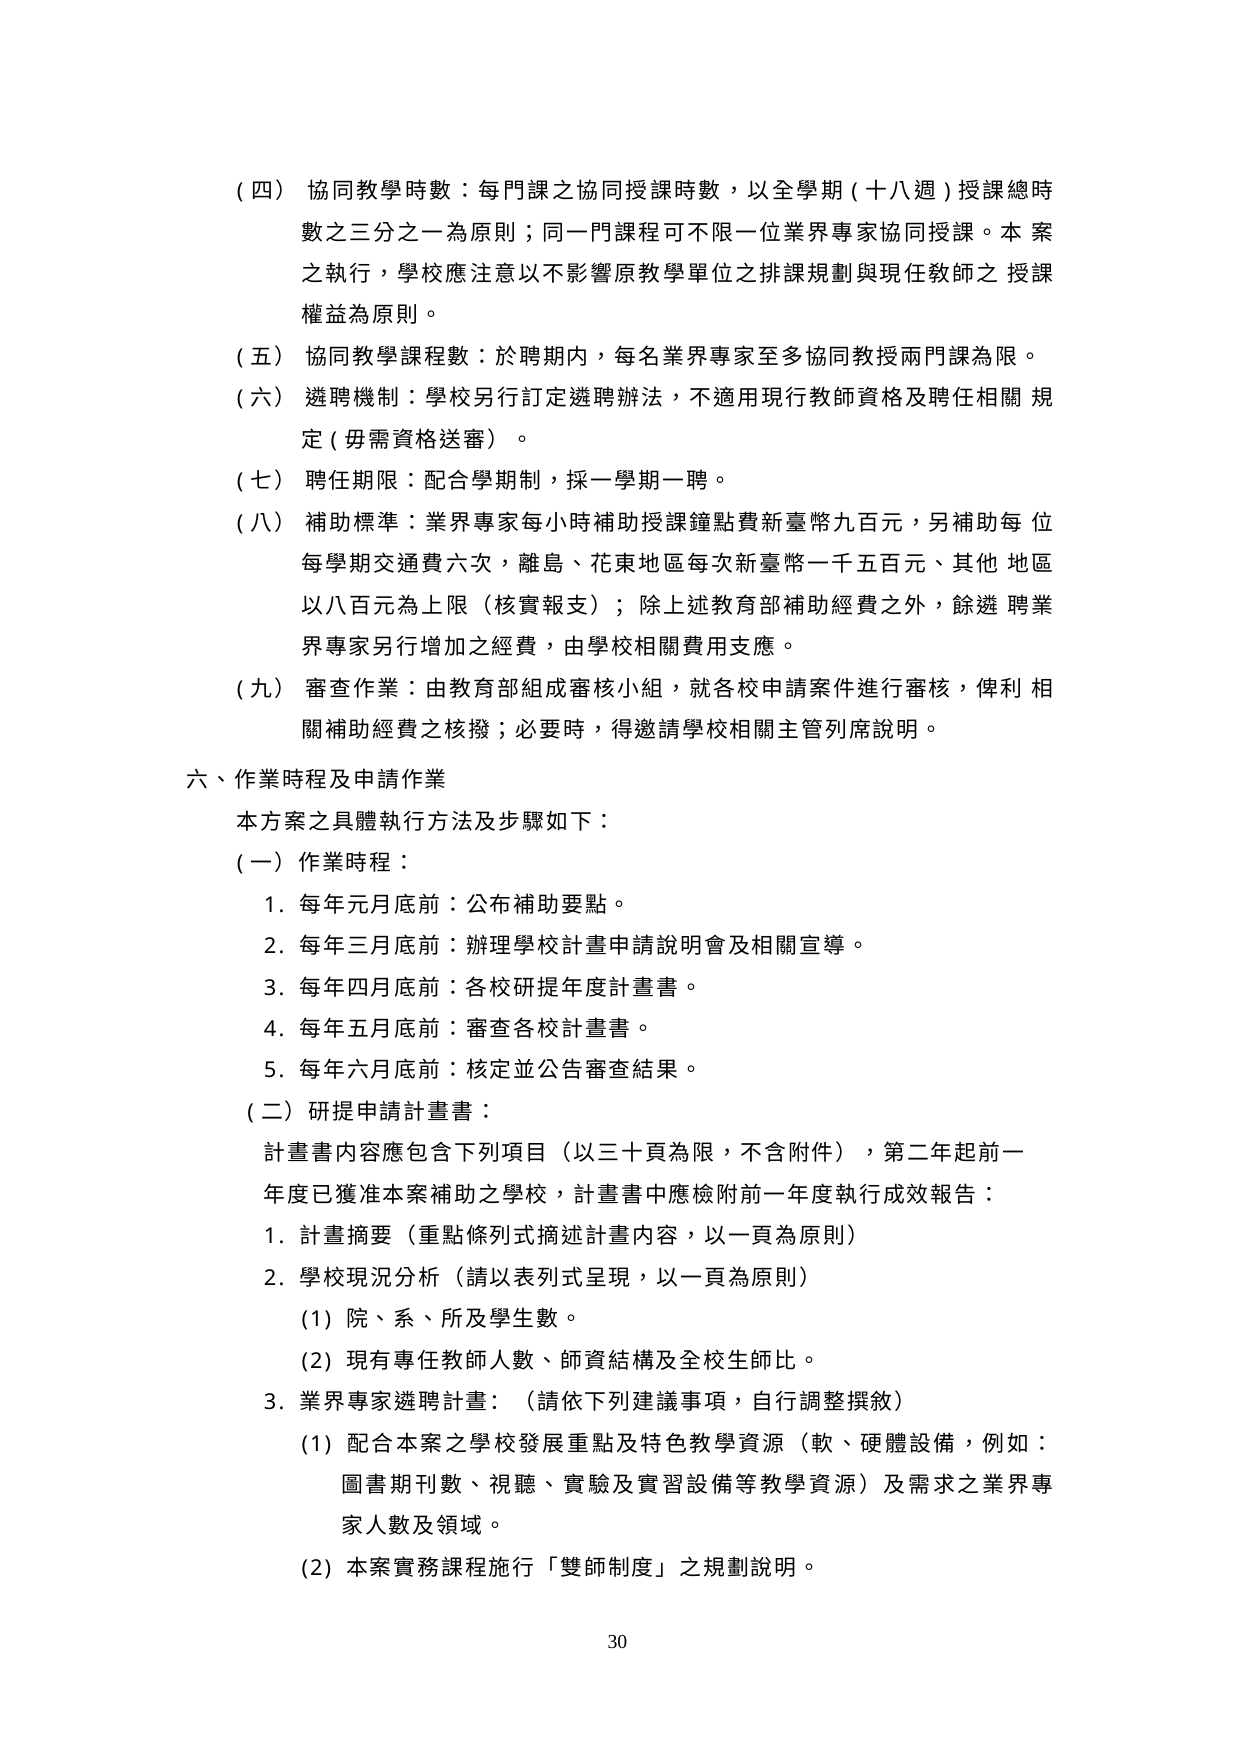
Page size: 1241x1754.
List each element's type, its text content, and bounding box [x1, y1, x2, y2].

text_box 30 [607, 1629, 632, 1649]
text_box (四） 協同教學時數：每門課之協同授課時數，以全學期(十八週)授課總時 數之三分之一為原則；同一門課程可不限一位業界專家協同授課。本 案之執行，學校應注意以不影響原教學單位之排課規劃與現任敎師之 授課權益為原則。 (五） 協同教學課程數：於聘期内，每名業界專家至多協同教授兩門課為限。 (六） 遴聘機制：學校另行訂定遴聘辦法，不適用現行教師資格及聘任相關 規定(毋需資格送審）。 (七） 聘任期限：配合學期制，採一學期一聘。 (八） 補助標準：業界專家每小時補助授課鐘點費新臺幣九百元，另補助每 位每學期交通費六次，離島、花東地區每次新臺幣一千五百元、其他 地區以八百元為上限（核實報支）；除上述教育部補助經費之外，餘遴 聘業界專家另行增加之經費，由學校相關費用支應。 (九） 審查作業：由教育部組成審核小組，就各校申請案件進行審核，俾利 相關補助經費之核撥；必要時，得邀請學校相關主管列席說明。 六、作業時程及申請作業 本方案之具體執行方法及步驟如下： (一）作業時程： 1. 每年元月底前：公布補助要點。 2. 每年三月底前：辦理學校計晝申請說明會及相關宣導。 3. 每年四月底前：各校研提年度計晝書。 4. 每年五月底前：審查各校計晝書。 5. 每年六月底前：核定並公告審查結果。 (二）研提申請計晝書： 計晝書内容應包含下列項目（以三十頁為限，不含附件），第二年起前一 年度已獲准本案補助之學校，計晝書中應檢附前一年度執行成效報告： 1. 計晝摘要（重點條列式摘述計晝内容，以一頁為原則） 2. 學校現況分析（請以表列式呈現，以一頁為原則） (1) 院、系、所及學生數。 (2) 現有專任教師人數、師資結構及全校生師比。 3. 業界專家遴聘計晝：（請依下列建議事項，自行調整撰敘） (1) 配合本案之學校發展重點及特色教學資源（軟、硬體設備，例如： 圖書期刊數、視聽、實驗及實習設備等教學資源）及需求之業界專 家人數及領域。 (2) 本案實務課程施行「雙師制度」之規劃說明。 [187, 161, 1056, 1586]
